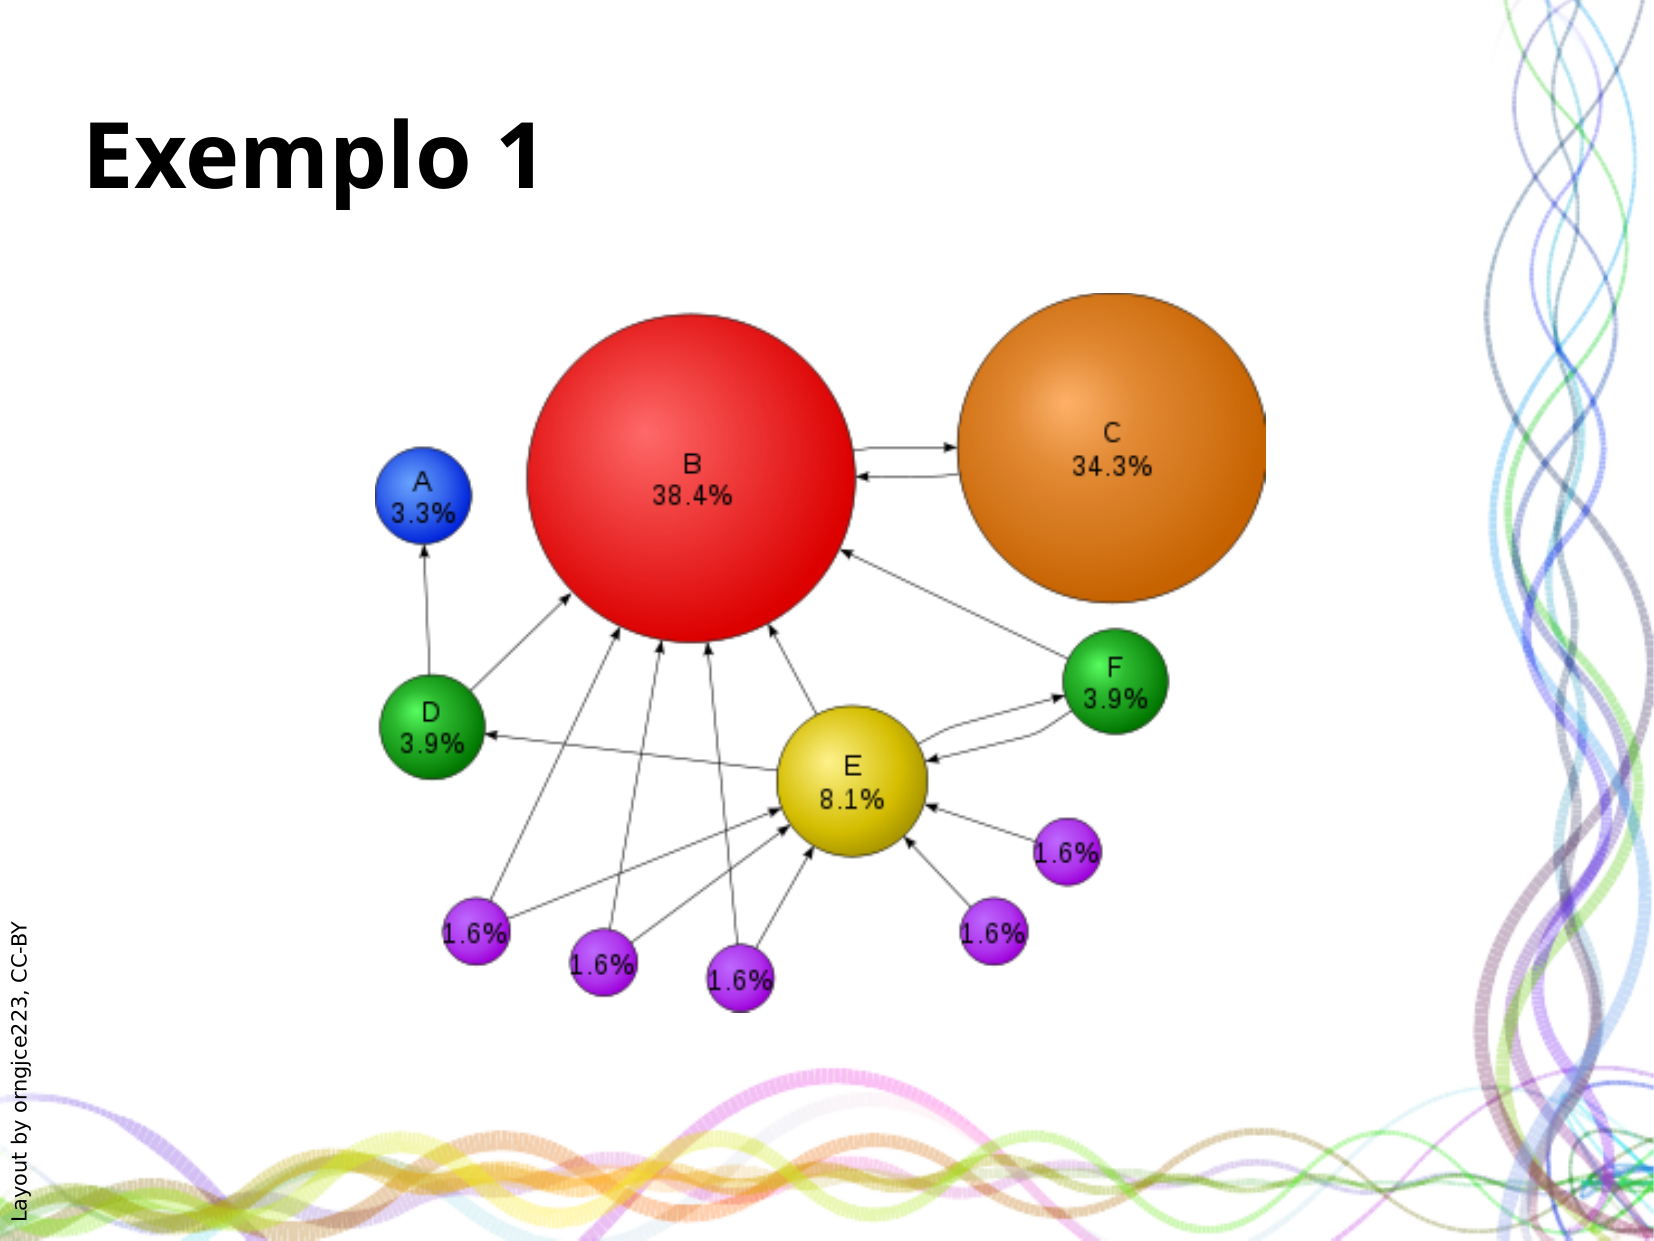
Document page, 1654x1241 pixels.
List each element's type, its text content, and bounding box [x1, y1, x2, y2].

title Exemplo 1 [82, 49, 1571, 257]
picture [0, 0, 1654, 1241]
